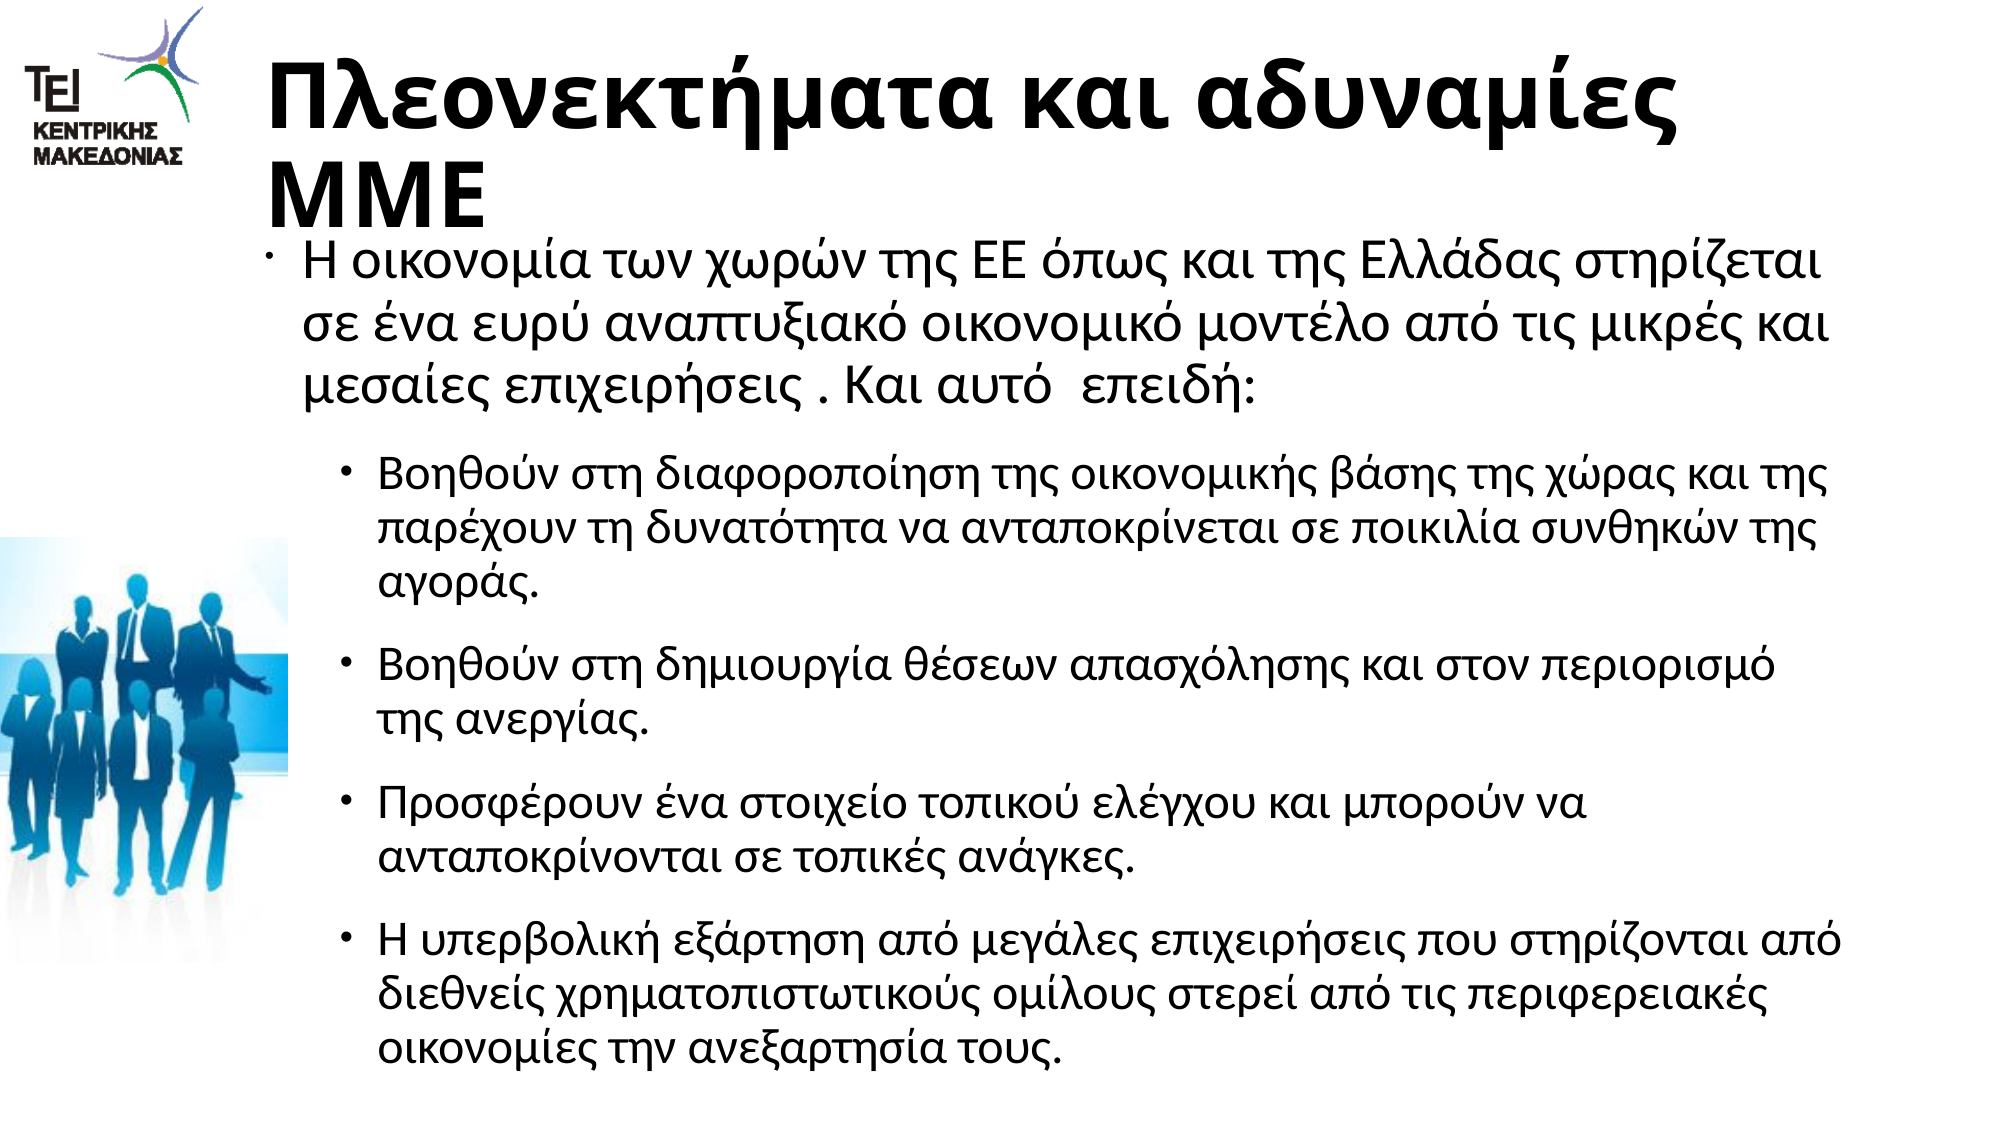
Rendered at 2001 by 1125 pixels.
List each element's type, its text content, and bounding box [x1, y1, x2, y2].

title Πλεονεκτήματα και αδυναμίες ΜΜΕ [249, 41, 1863, 192]
picture [0, 537, 249, 963]
picture [0, 0, 135, 169]
list Η οικονομία των χωρών της ΕΕ όπως και της Ελλάδας στηρίζεται σε ένα ευρύ αναπτυξιακό οικονομικό μοντέλο από τις μικρές και μεσαίες επιχειρήσεις . Και αυτό επειδή: Βοηθούν στη διαφοροποίηση της οικονομικής βάσης της χώρας και της παρέχουν τη δυνατότητα να ανταποκρίνεται σε ποικιλία συνθηκών της αγοράς. Βοηθούν στη δημιουργία θέσεων απασχόλησης και στον περιορισμό της ανεργίας. Προσφέρουν ένα στοιχείο τοπικού ελέγχου και μπορούν να ανταποκρίνονται σε τοπικές ανάγκες. Η υπερβολική εξάρτηση από μεγάλες επιχειρήσεις που στηρίζονται από διεθνείς χρηματοπιστωτικούς ομίλους στερεί από τις περιφερειακές οικονομίες την ανεξαρτησία τους. [249, 220, 1863, 994]
